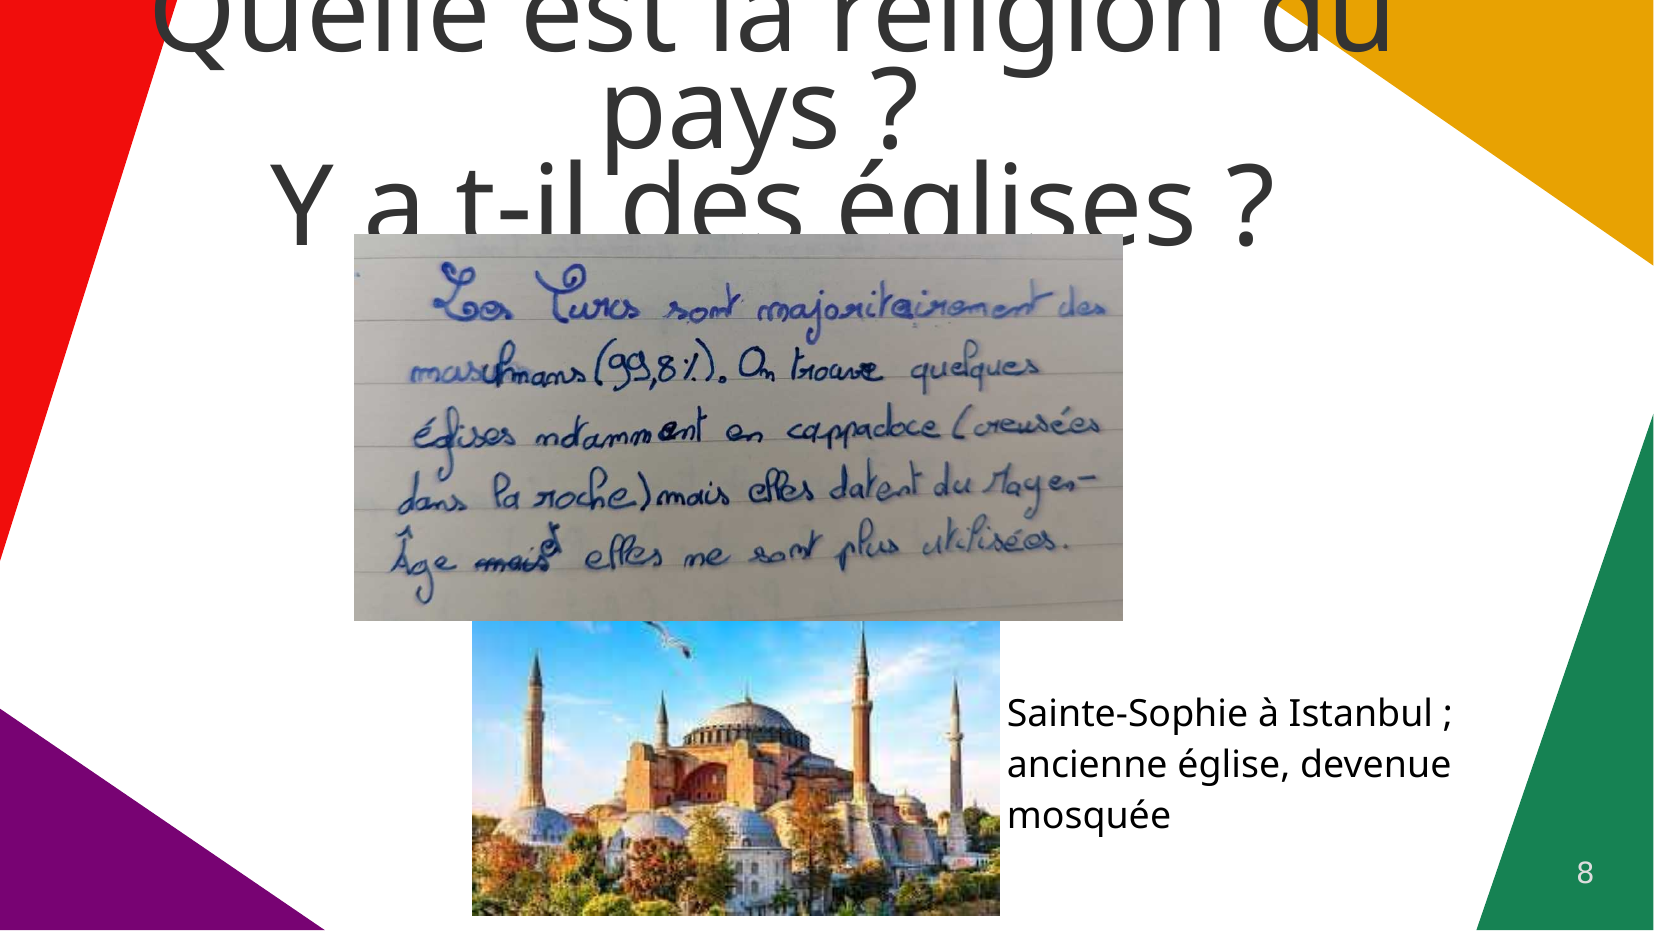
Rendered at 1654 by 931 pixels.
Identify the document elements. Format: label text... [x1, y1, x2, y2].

title Quelle est la religion du pays ? Y a t-il des églises ? [124, 0, 1424, 266]
text_box Sainte-Sophie à Istanbul ; ancienne église, devenue mosquée [992, 679, 1554, 848]
picture [354, 234, 1123, 916]
